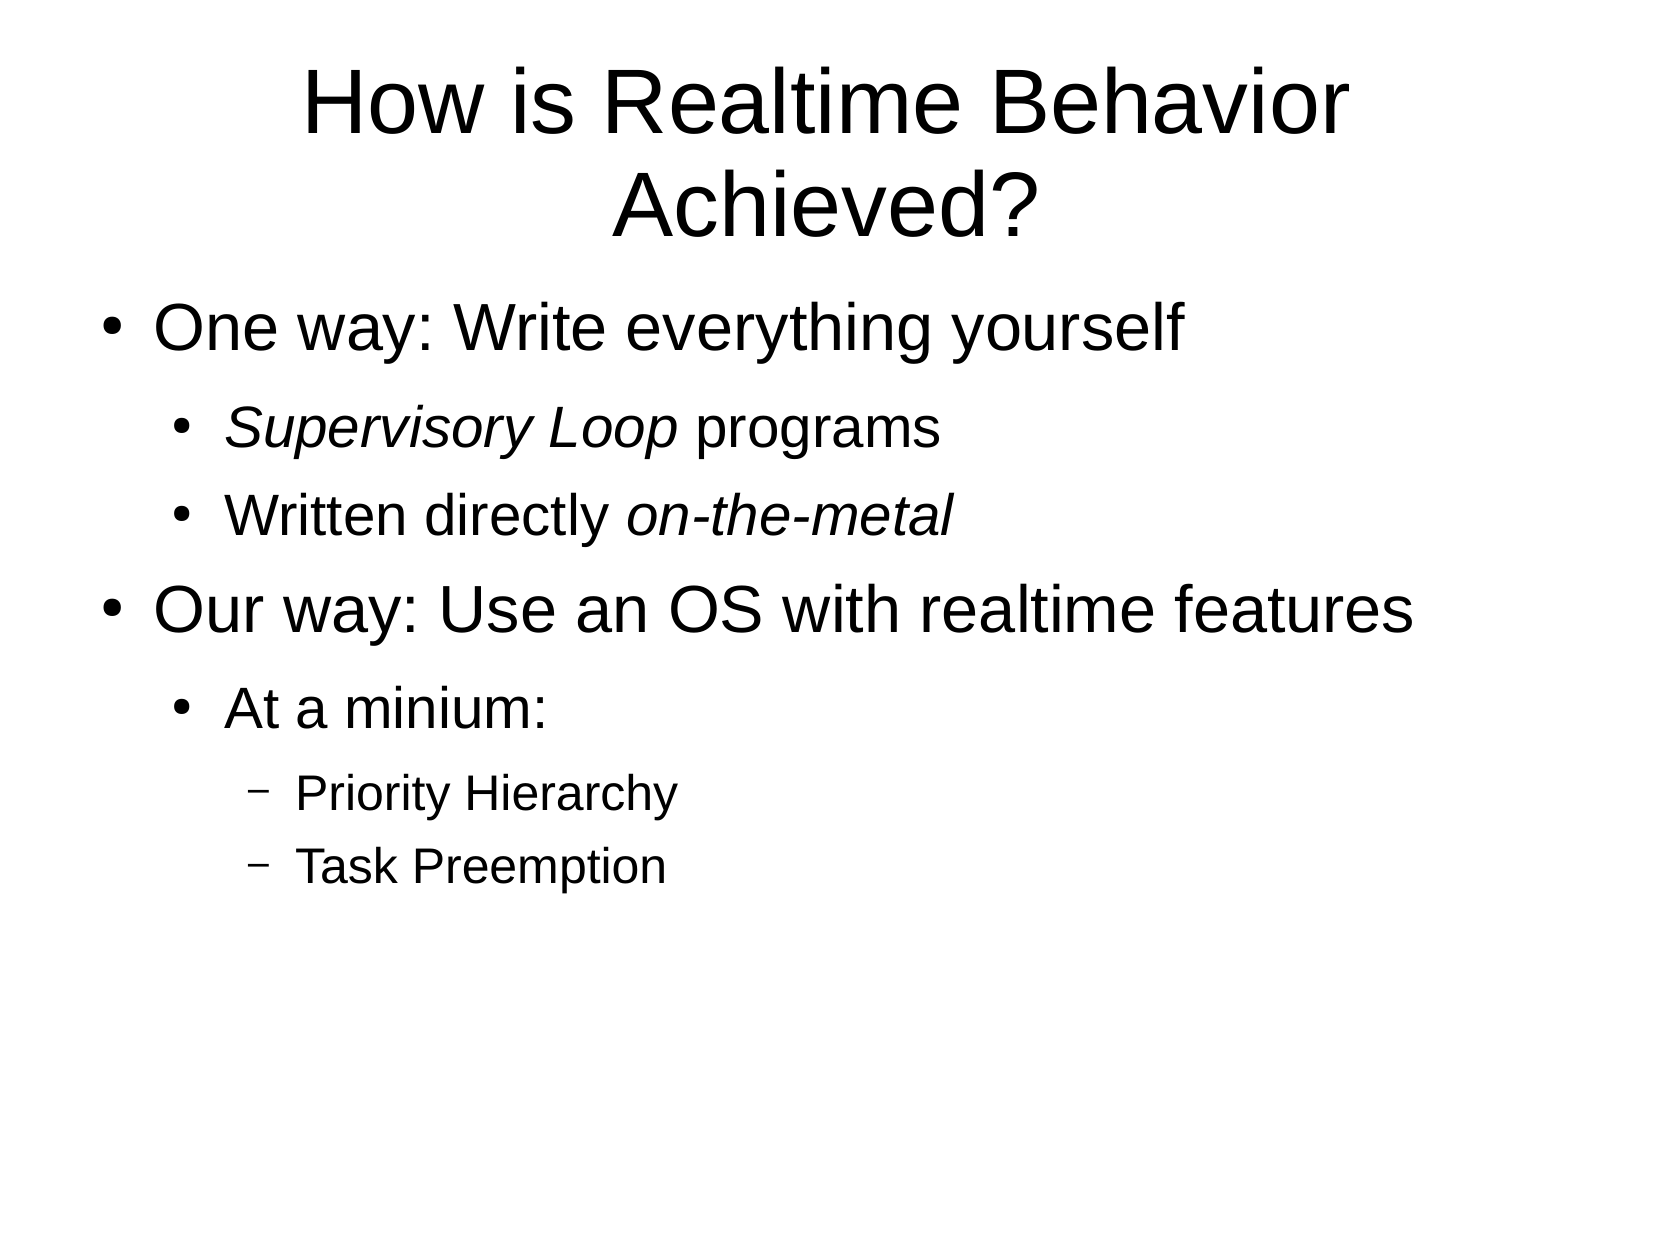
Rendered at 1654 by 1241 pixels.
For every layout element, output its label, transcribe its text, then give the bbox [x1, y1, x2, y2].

title How is Realtime Behavior Achieved? [82, 50, 1571, 256]
list One way: Write everything yourself Supervisory Loop programs Written directly on-the-metal Our way: Use an OS with realtime features At a minium: Priority Hierarchy Task Preemption [82, 290, 1571, 1094]
